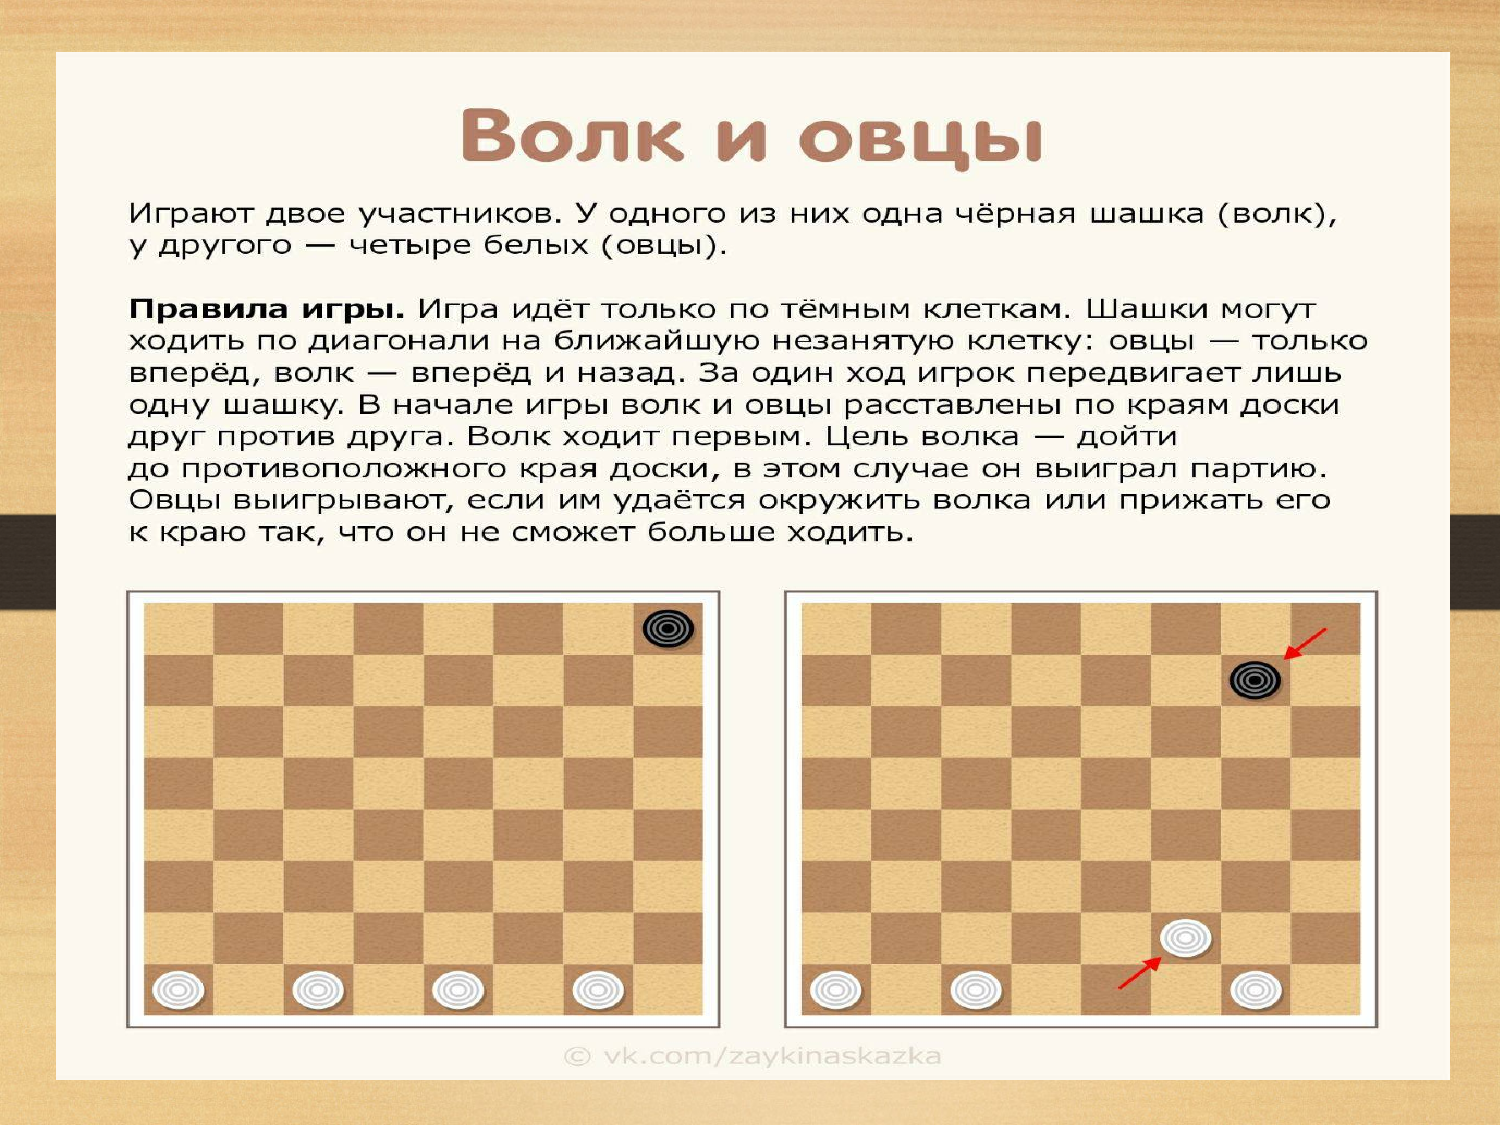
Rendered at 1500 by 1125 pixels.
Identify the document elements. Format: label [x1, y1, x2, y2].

picture [56, 52, 1450, 1080]
